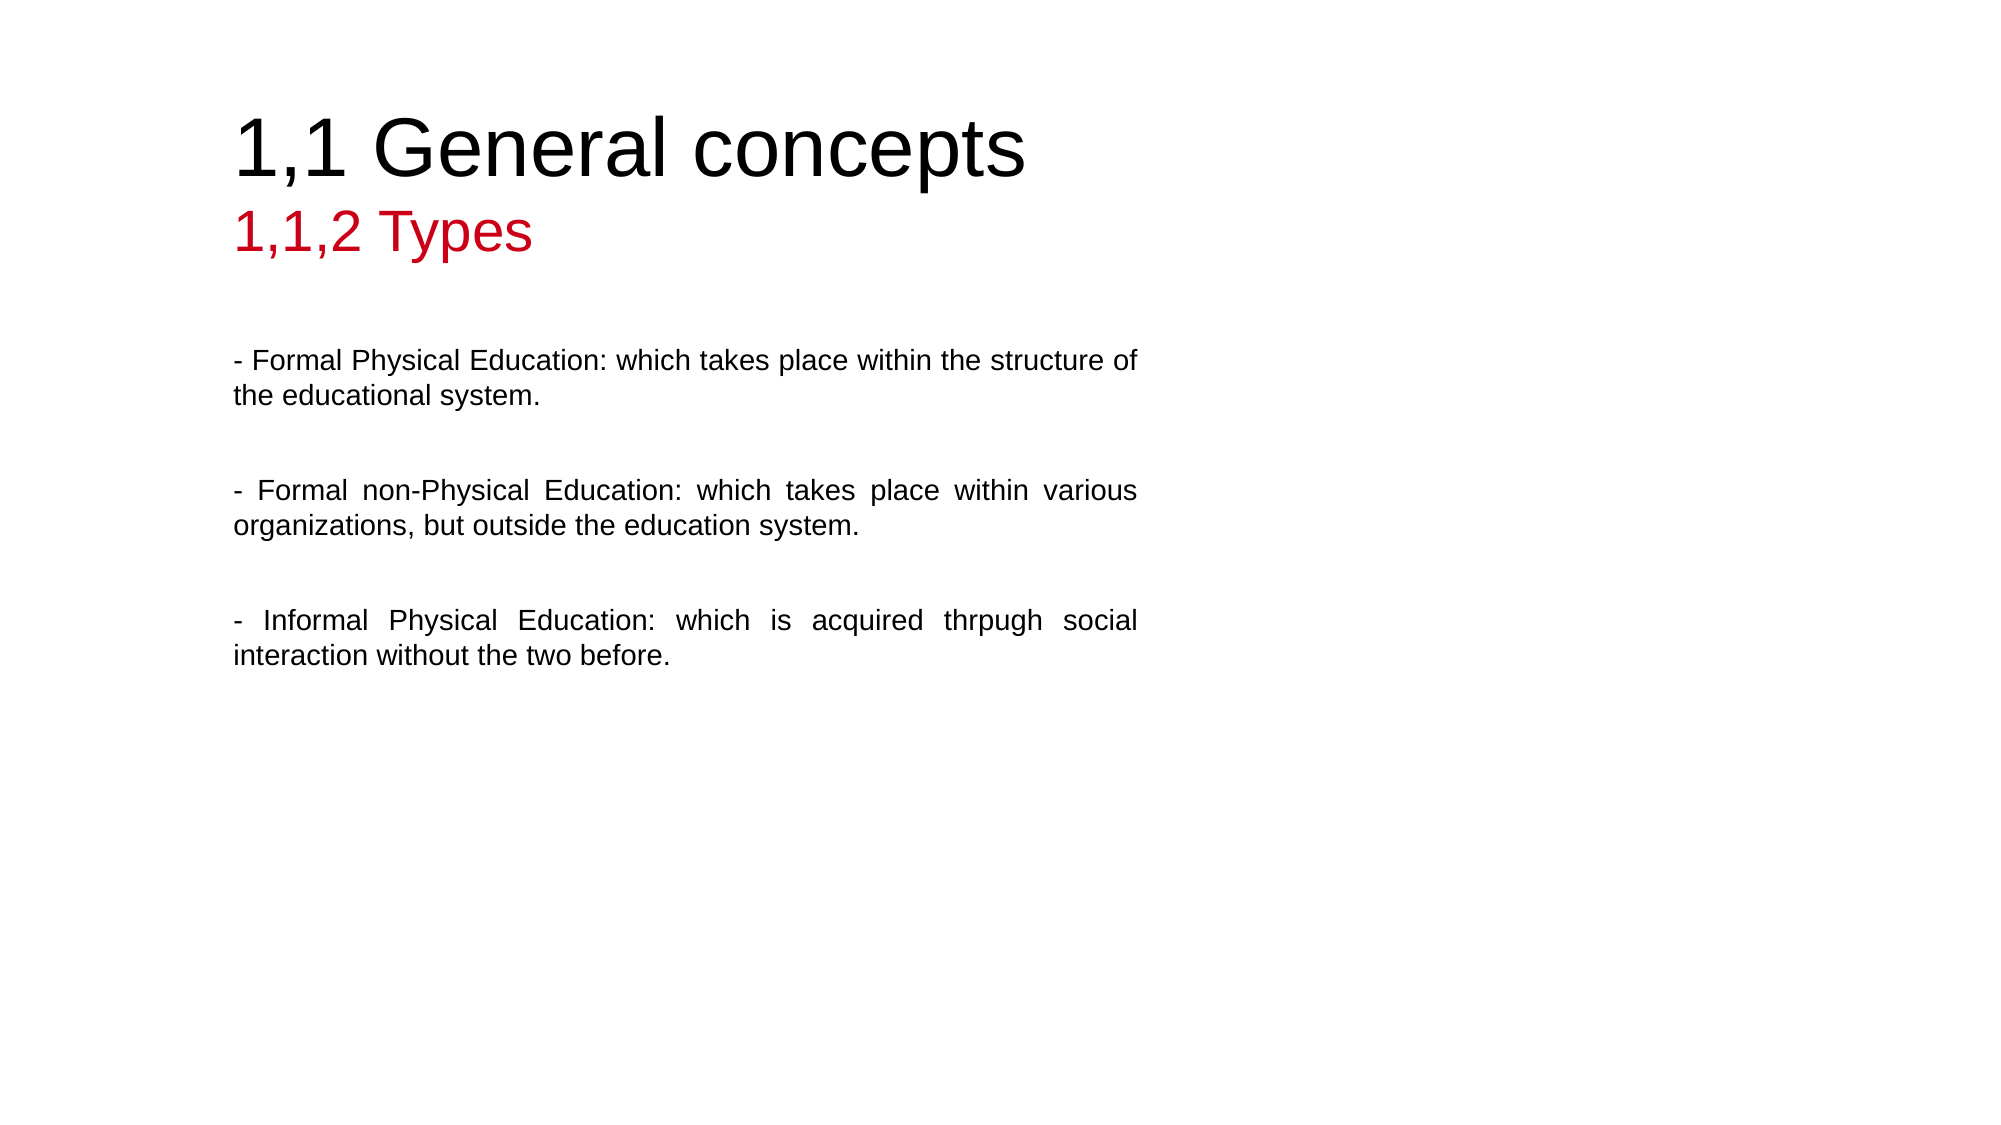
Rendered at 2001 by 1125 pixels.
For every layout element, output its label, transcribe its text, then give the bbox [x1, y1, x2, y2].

subtitle 1,1,2 Types [233, 193, 1140, 253]
list - Formal Physical Education: which takes place within the structure of the educational system. - Formal non-Physical Education: which takes place within various organizations, but outside the education system. - Informal Physical Education: which is acquired thrpugh social interaction without the two before. [233, 341, 1140, 949]
title 1,1 General concepts [233, 91, 1140, 193]
